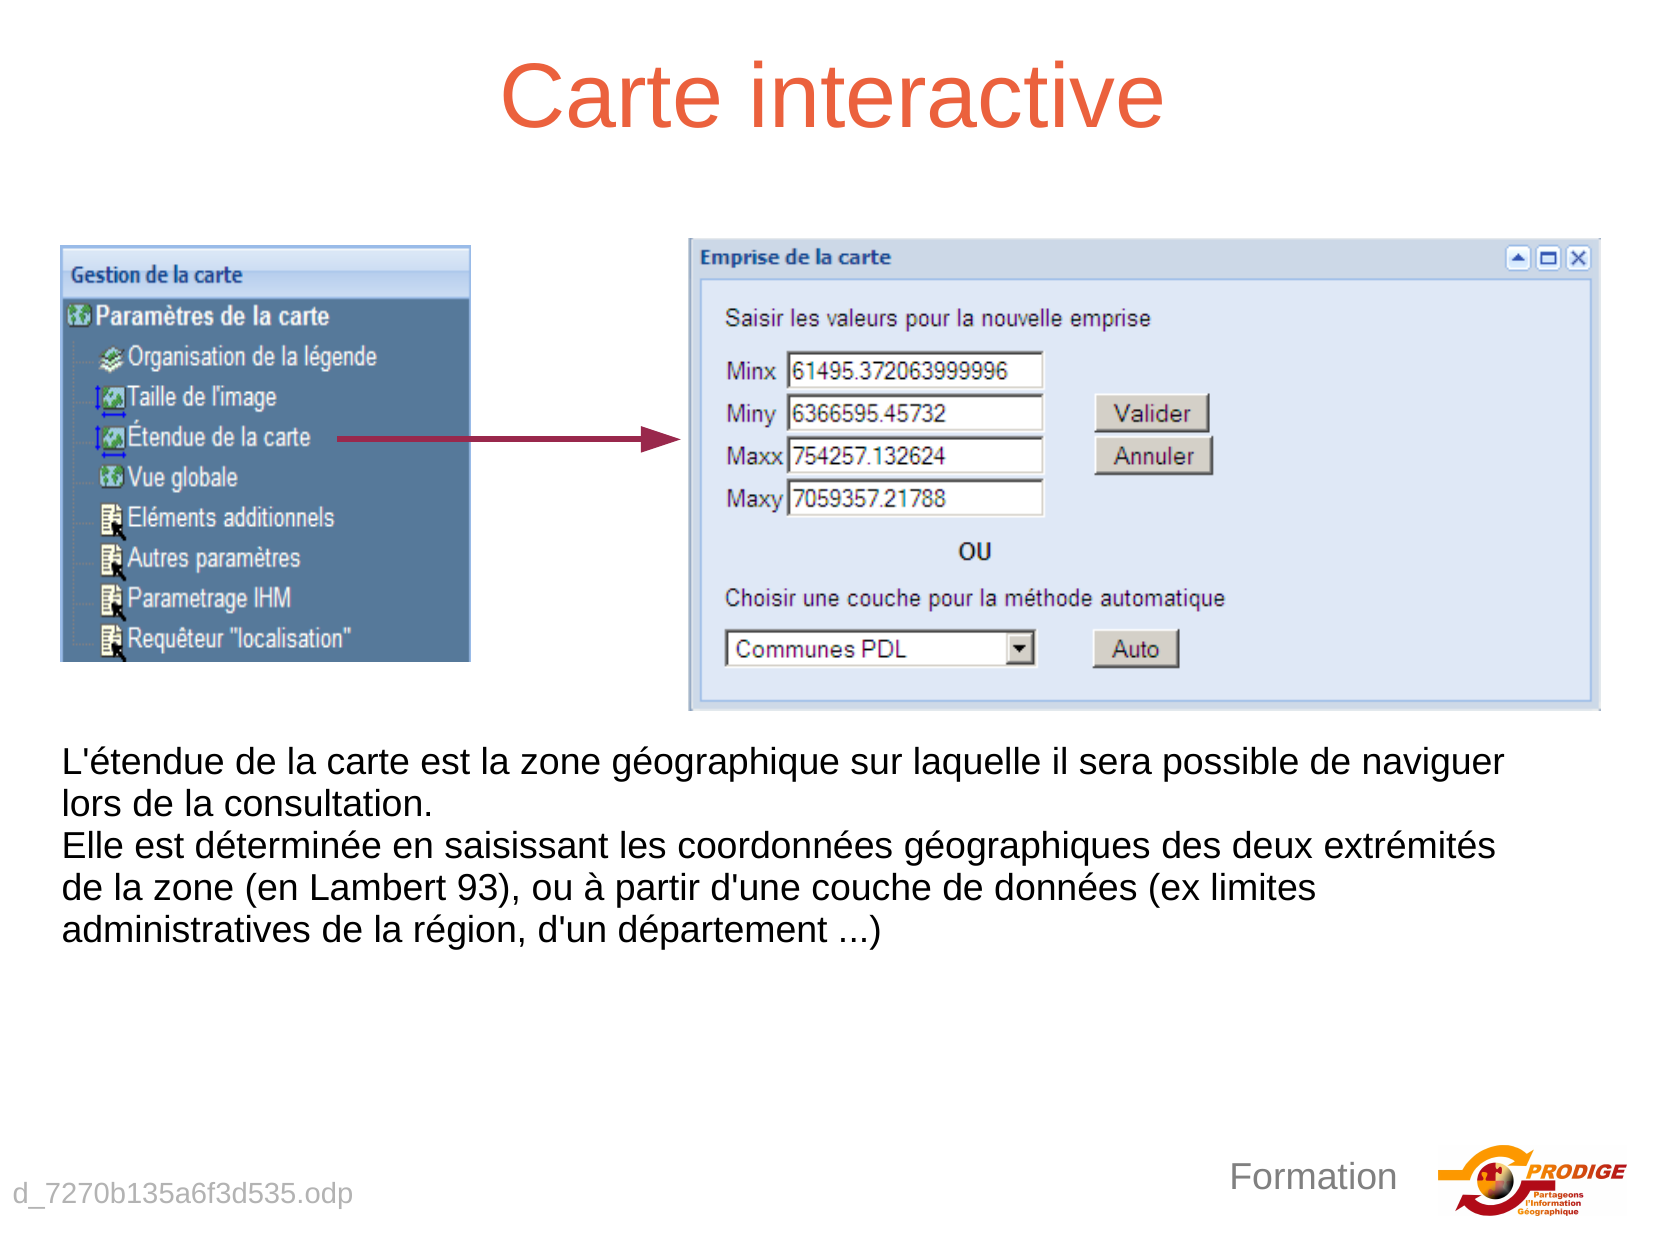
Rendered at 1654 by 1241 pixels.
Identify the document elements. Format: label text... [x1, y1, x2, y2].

picture [60, 245, 471, 662]
text_box L'étendue de la carte est la zone géographique sur laquelle il sera possible de naviguer lors de la consultation. Elle est déterminée en saisissant les coordonnées géographiques des deux extrémités de la zone (en Lambert 93), ou à partir d'une couche de données (ex limites administratives de la région, d'un département ...) [46, 732, 1531, 958]
title Carte interactive [89, 0, 1578, 193]
picture [688, 238, 1601, 711]
picture [1438, 1145, 1627, 1216]
